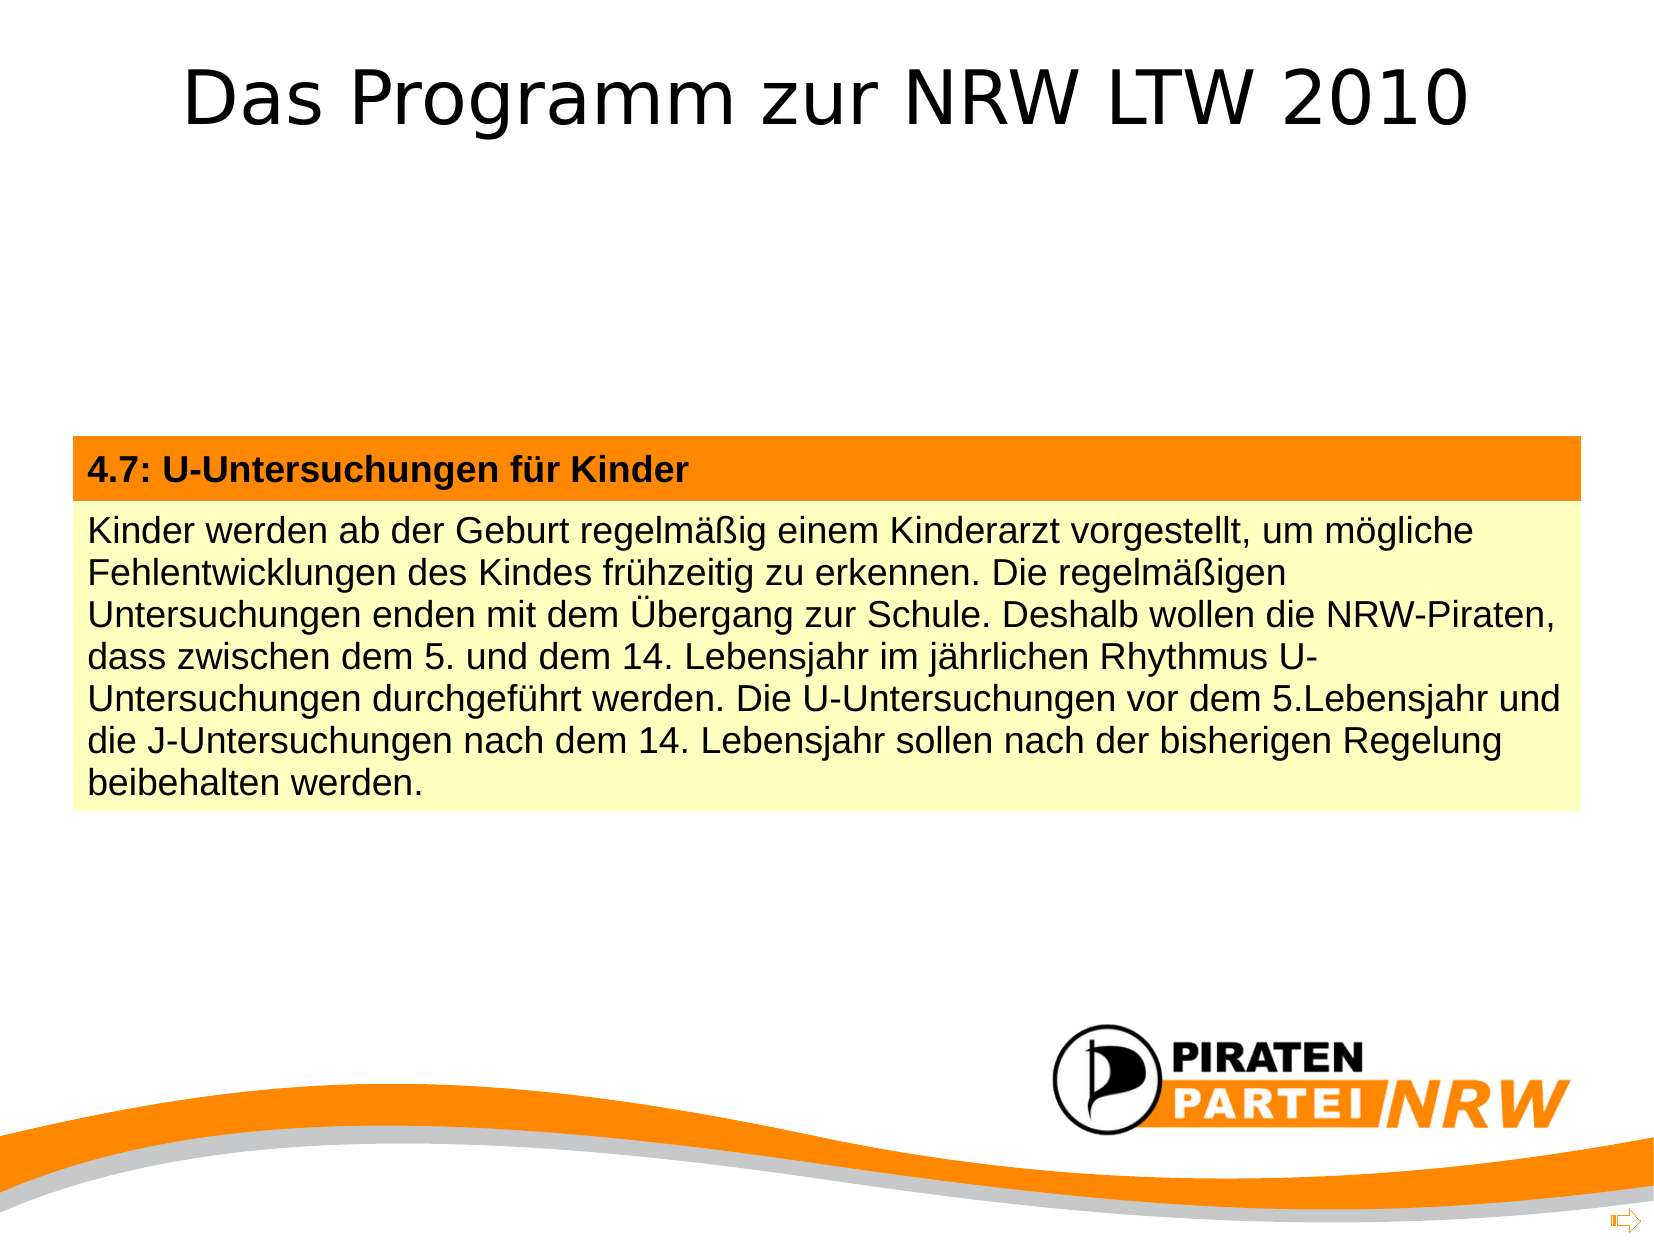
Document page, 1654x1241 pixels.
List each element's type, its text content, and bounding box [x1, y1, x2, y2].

table_header 4.7: ﻿U-Untersuchungen für Kinder [73, 436, 1581, 501]
title Das Programm zur NRW LTW 2010 [82, 54, 1571, 143]
table_cell Kinder werden ab der Geburt regelmäßig einem Kinderarzt vorgestellt, um mögliche Fehlentwicklungen des Kindes frühzeitig zu erkennen. Die regelmäßigen Untersuchungen enden mit dem Übergang zur Schule. Deshalb wollen die NRW-Piraten, dass zwischen dem 5. und dem 14. Lebensjahr im jährlichen Rhythmus U-Untersuchungen durchgeführt werden. Die U-Untersuchungen vor dem 5.Lebensjahr und die J-Untersuchungen nach dem 14. Lebensjahr sollen nach der bisherigen Regelung beibehalten werden. [73, 502, 1581, 811]
picture [1045, 1021, 1579, 1140]
